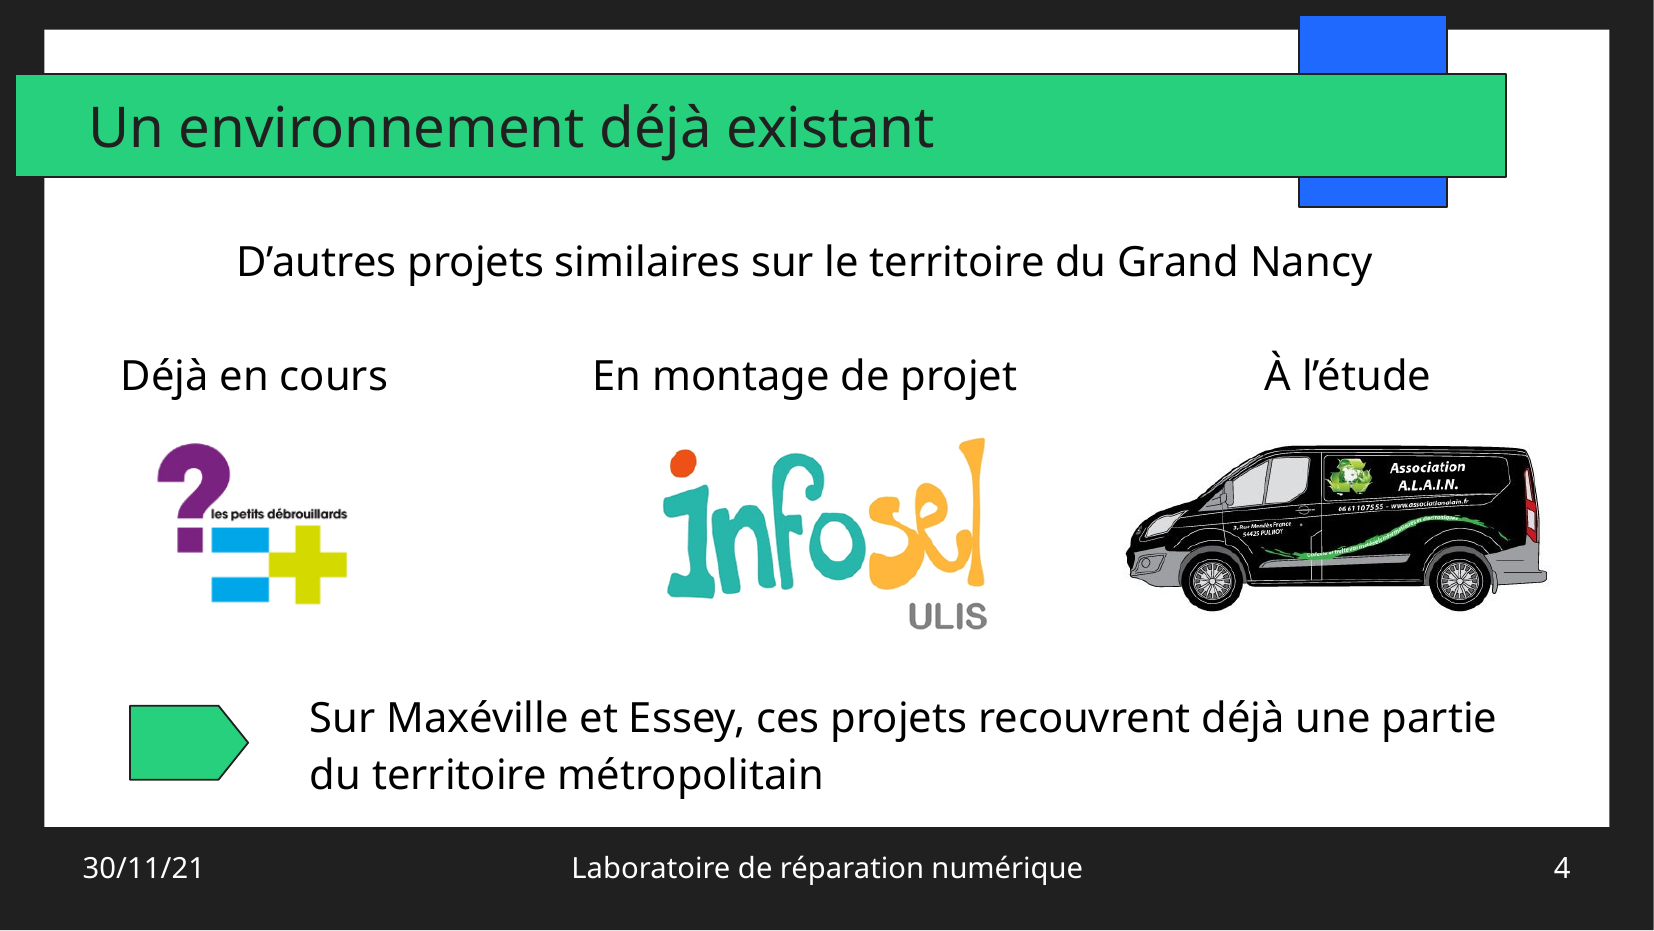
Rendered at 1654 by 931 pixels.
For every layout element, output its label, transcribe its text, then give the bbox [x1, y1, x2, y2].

text_box [129, 705, 249, 780]
picture [599, 401, 1052, 650]
picture [147, 440, 355, 610]
subtitle D’autres projets similaires sur le territoire du Grand Nancy Déjà en cours En montage de projet À l’étude Sur Maxéville et Essey, ces projets recouvrent déjà une partie du territoire métropolitain [88, 221, 1565, 813]
title Un environnement déjà existant [88, 73, 1506, 178]
picture [1122, 407, 1551, 649]
